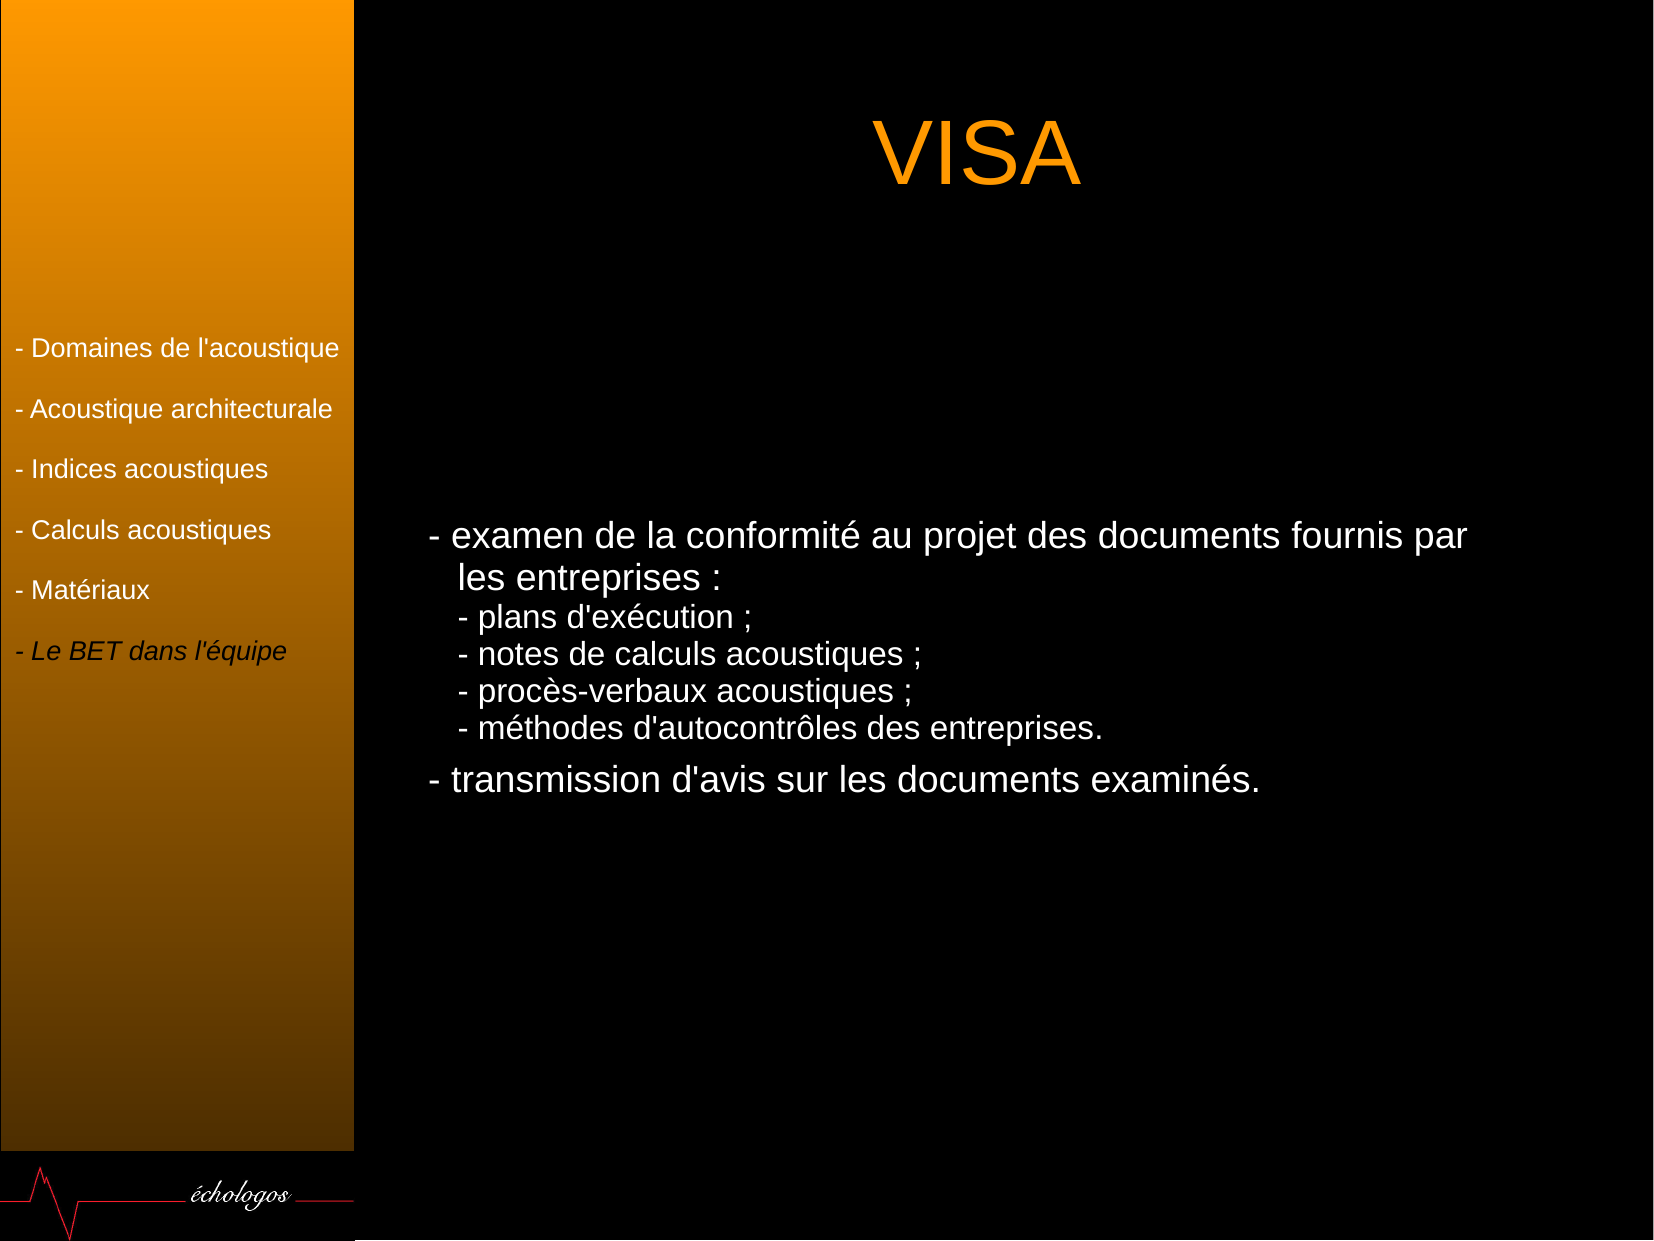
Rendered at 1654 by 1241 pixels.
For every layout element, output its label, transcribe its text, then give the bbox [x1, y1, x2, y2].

title VISA [383, 56, 1571, 250]
picture [0, 1166, 355, 1241]
text_box - examen de la conformité au projet des documents fournis par les entreprises : - plans d'exécution ; - notes de calculs acoustiques ; - procès-verbaux acoustiques ; - méthodes d'autocontrôles des entreprises. - transmission d'avis sur les documents examinés. [413, 507, 1536, 810]
text_box - Domaines de l'acoustique - Acoustique architecturale - Indices acoustiques - Calculs acoustiques - Matériaux - Le BET dans l'équipe [0, 326, 355, 755]
